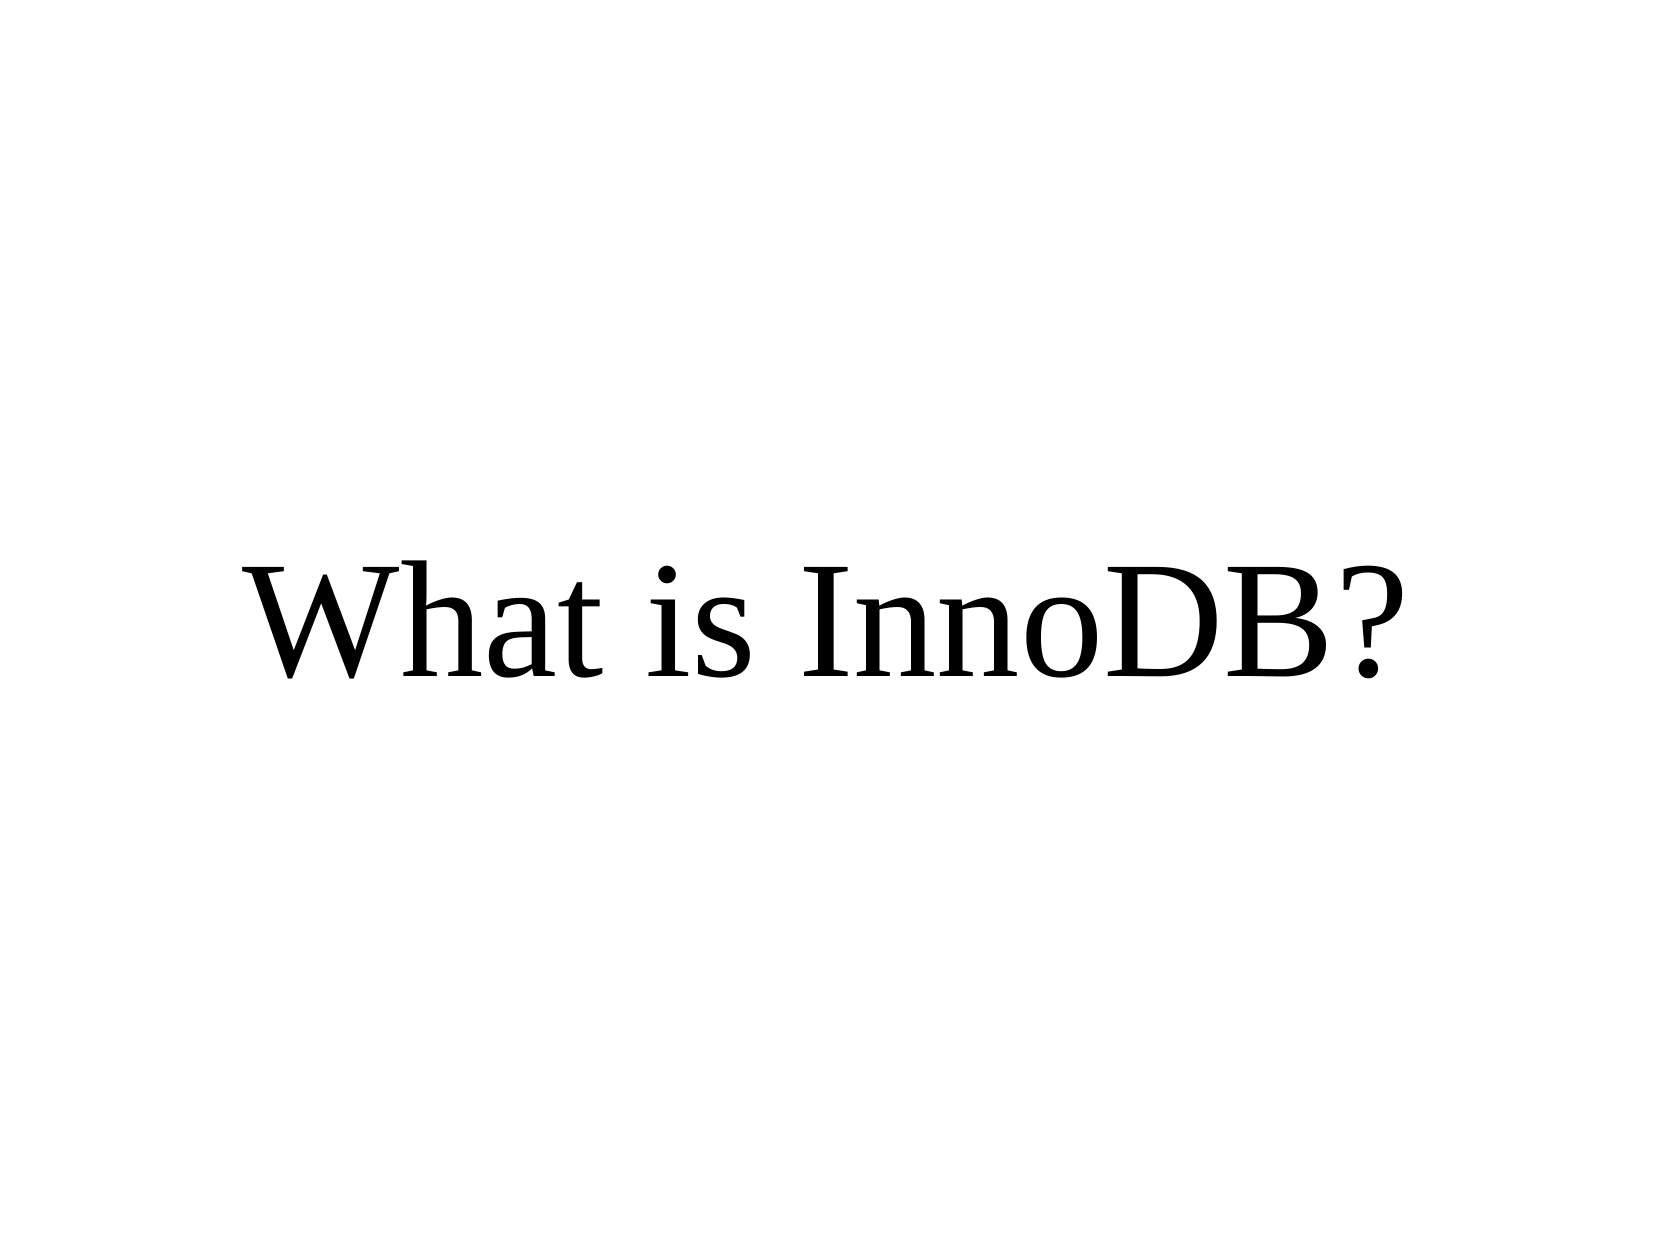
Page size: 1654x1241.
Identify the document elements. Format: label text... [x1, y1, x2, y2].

title What is InnoDB? [82, 516, 1571, 724]
